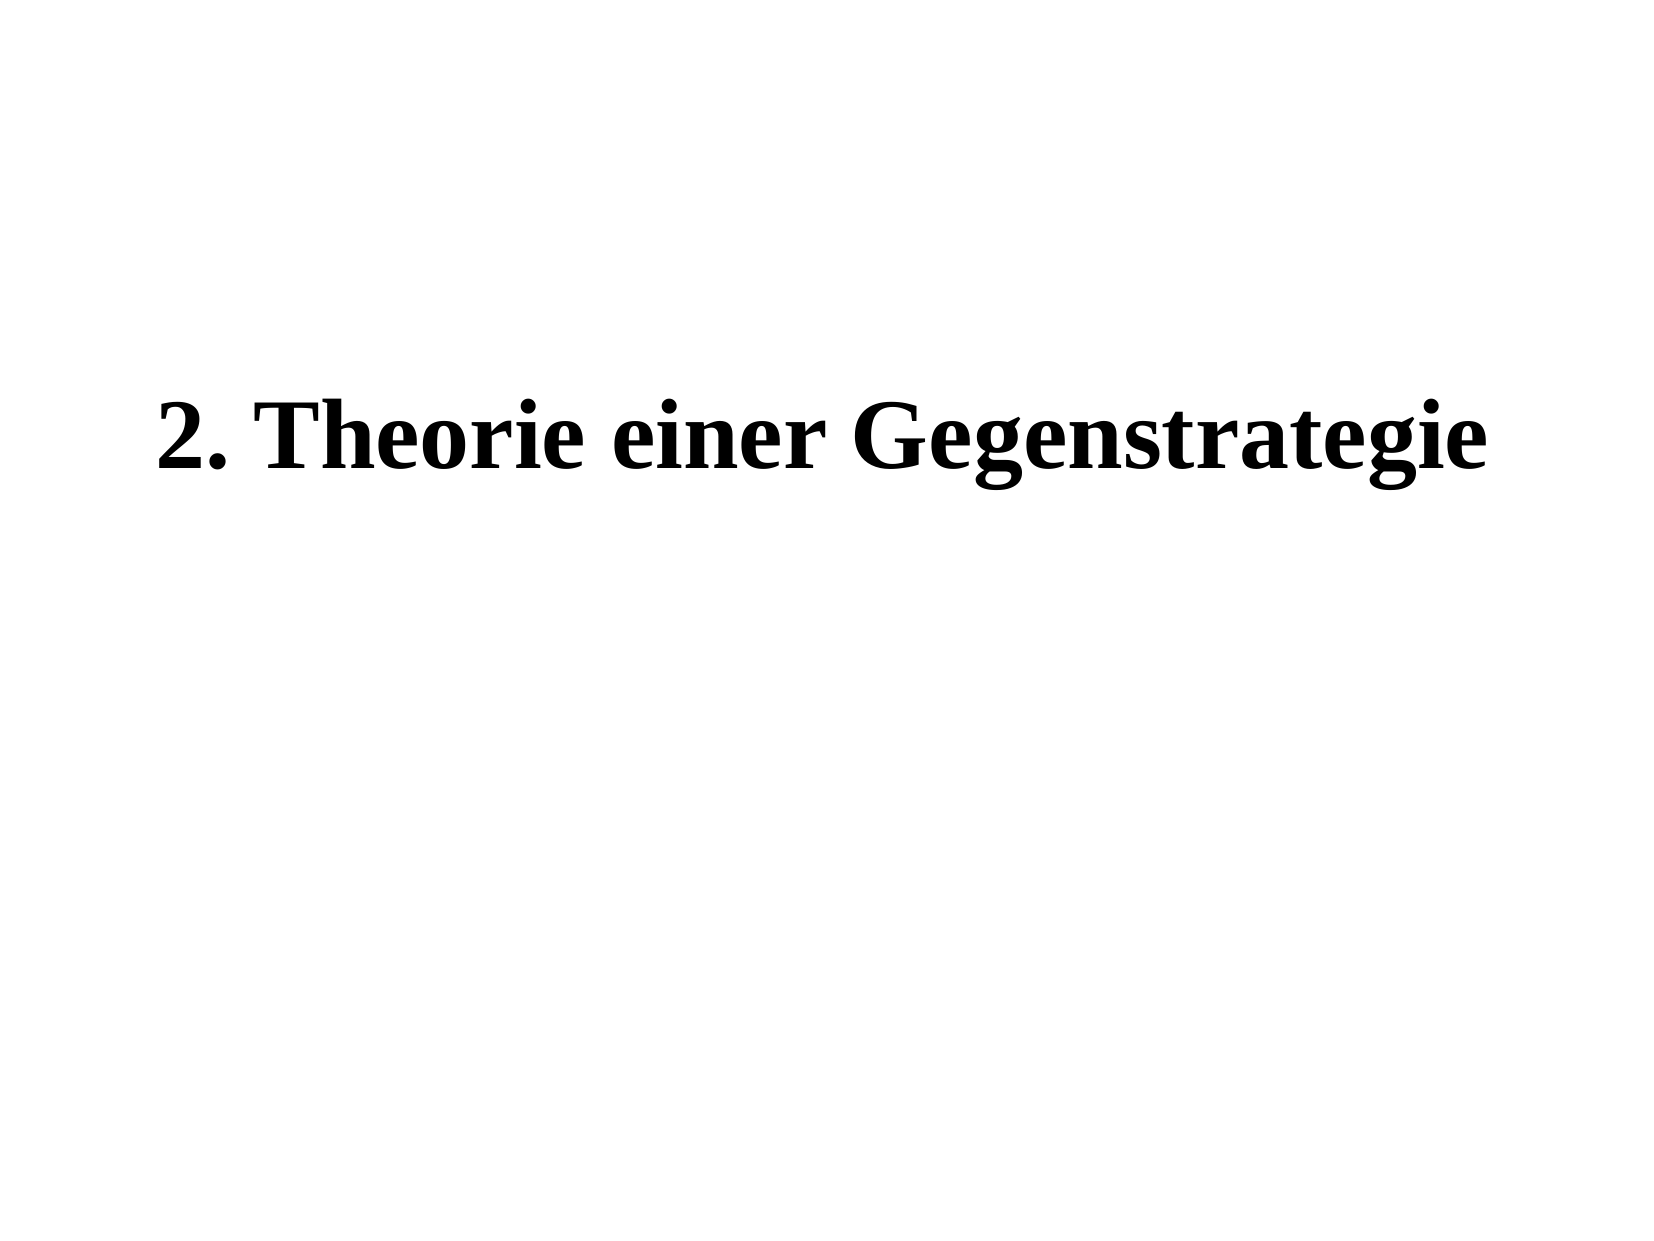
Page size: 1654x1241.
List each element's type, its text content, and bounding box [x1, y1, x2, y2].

text_box 2. Theorie einer Gegenstrategie [140, 372, 1514, 498]
